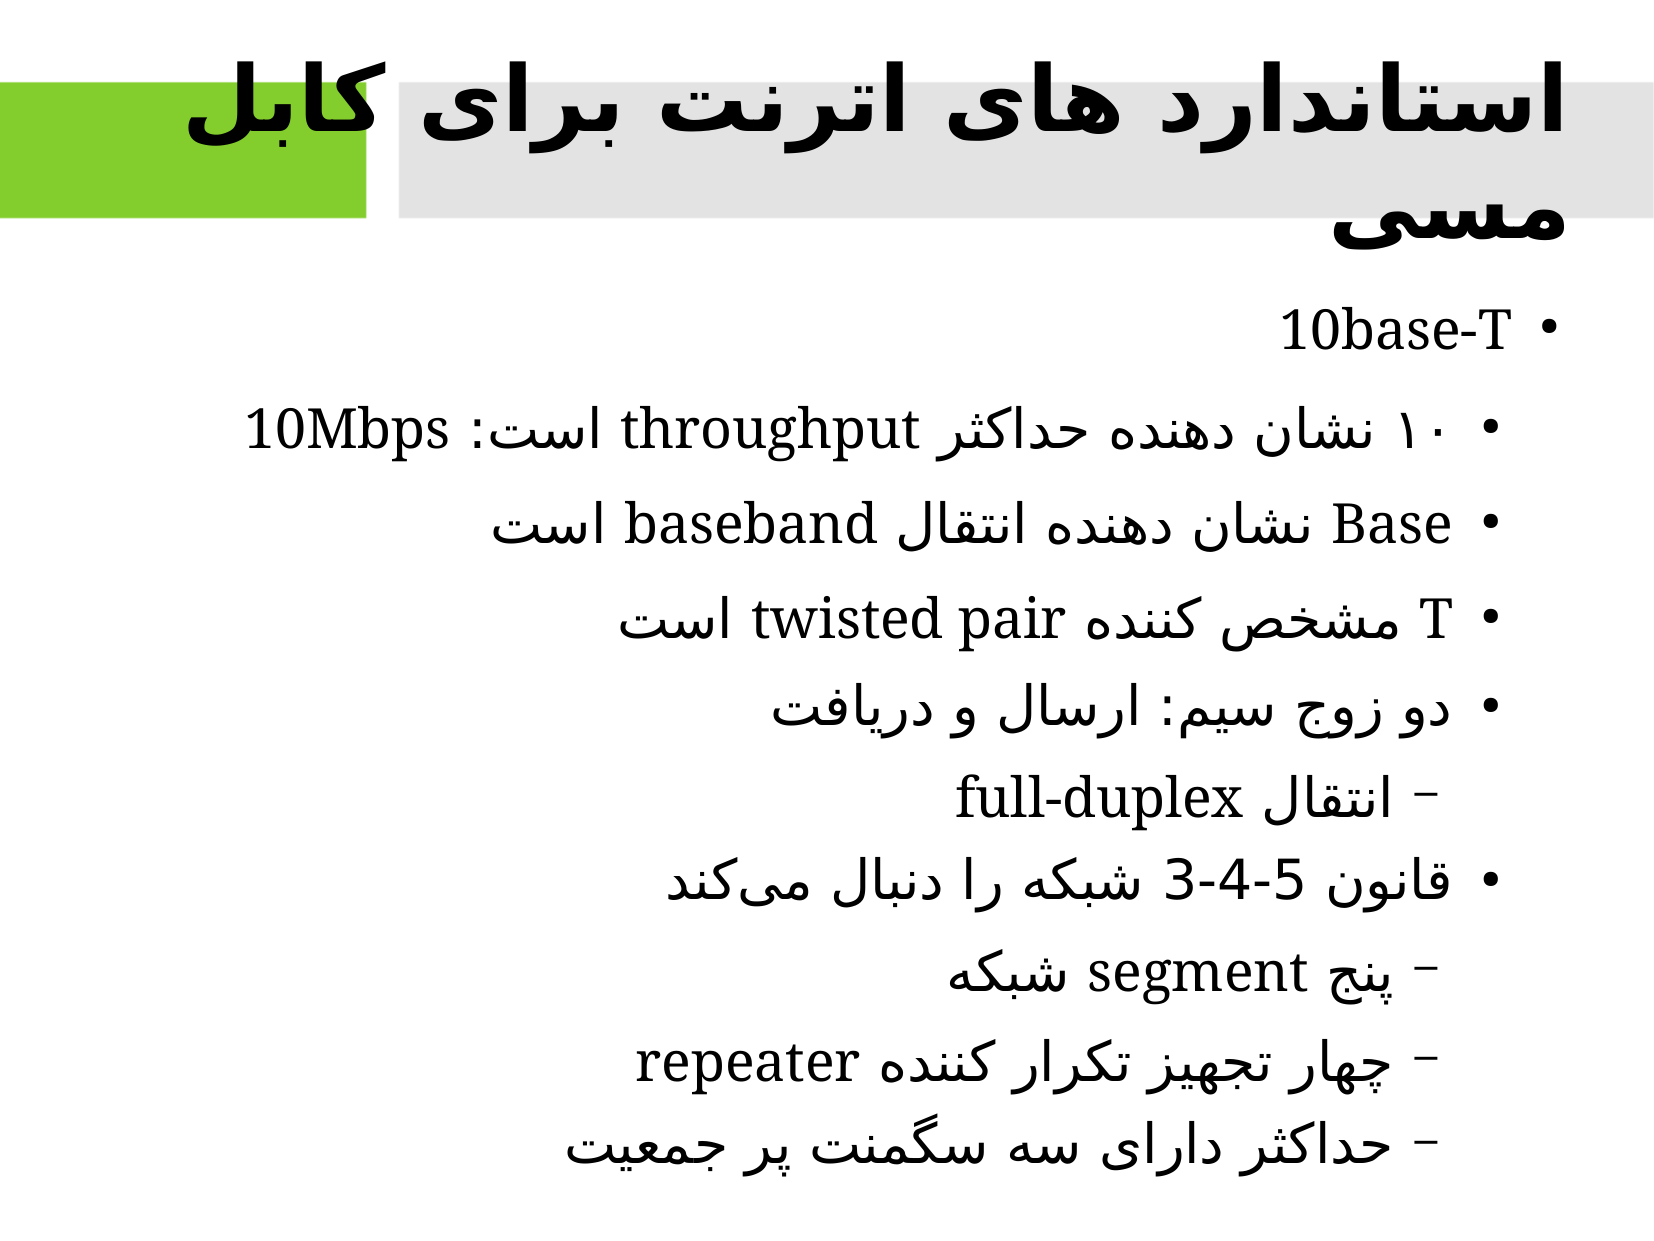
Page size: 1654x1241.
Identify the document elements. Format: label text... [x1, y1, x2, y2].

picture [0, 0, 1654, 1241]
list 10base-T ۱۰ نشان دهنده حداکثر throughput است: 10Mbps Base نشان دهنده انتقال baseband است T مشخص کننده twisted pair است دو زوج سیم: ارسال و دریافت انتقال full-duplex قانون 5-4-3 شبکه را دنبال می‌کند پنج segment شبکه چهار تجهیز تکرار کننده repeater حداکثر دارای سه سگمنت پر جمعیت [82, 290, 1571, 1182]
title استاندارد های اترنت برای کابل مسی [82, 49, 1571, 257]
